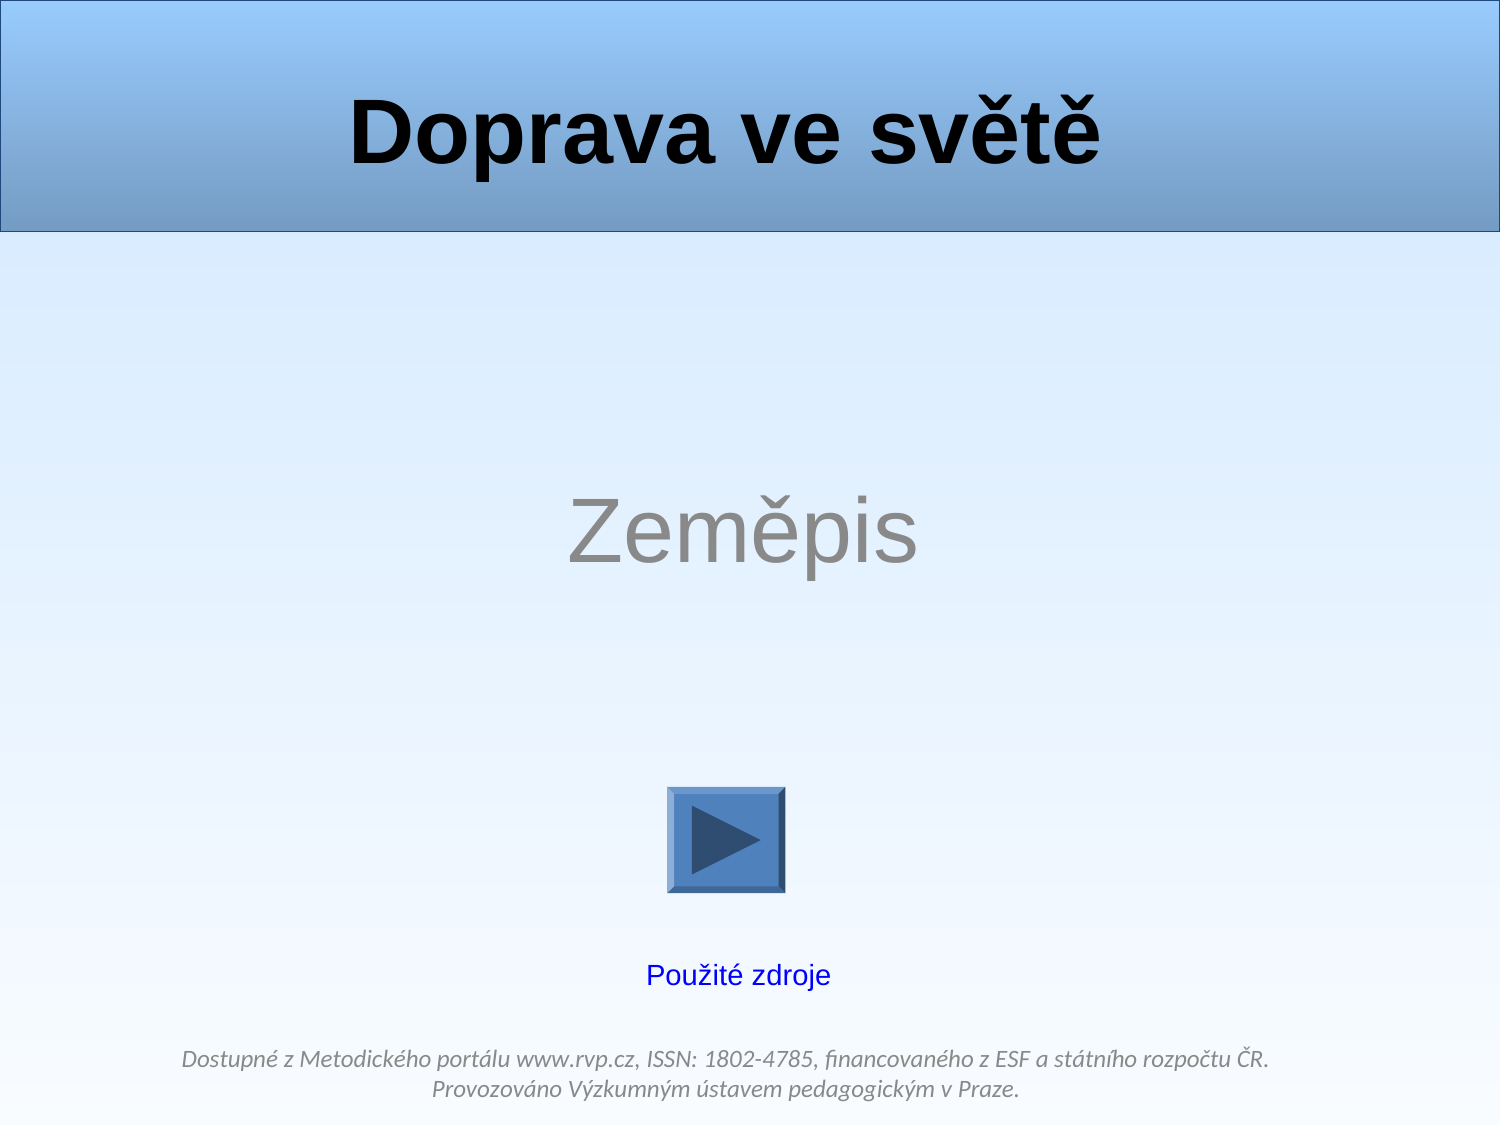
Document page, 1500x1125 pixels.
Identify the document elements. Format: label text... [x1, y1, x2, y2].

text_box [668, 786, 786, 894]
text_box Zeměpis [218, 472, 1269, 728]
text_box Použité zdroje [631, 948, 847, 1000]
text_box [0, 0, 1500, 232]
text_box Dostupné z Metodického portálu www.rvp.cz, ISSN: 1802-4785, financovaného z ESF a státního rozpočtu ČR. Provozováno Výzkumným ústavem pedagogickým v Praze. [105, 1042, 1348, 1103]
title Doprava ve světě [88, 66, 1364, 197]
